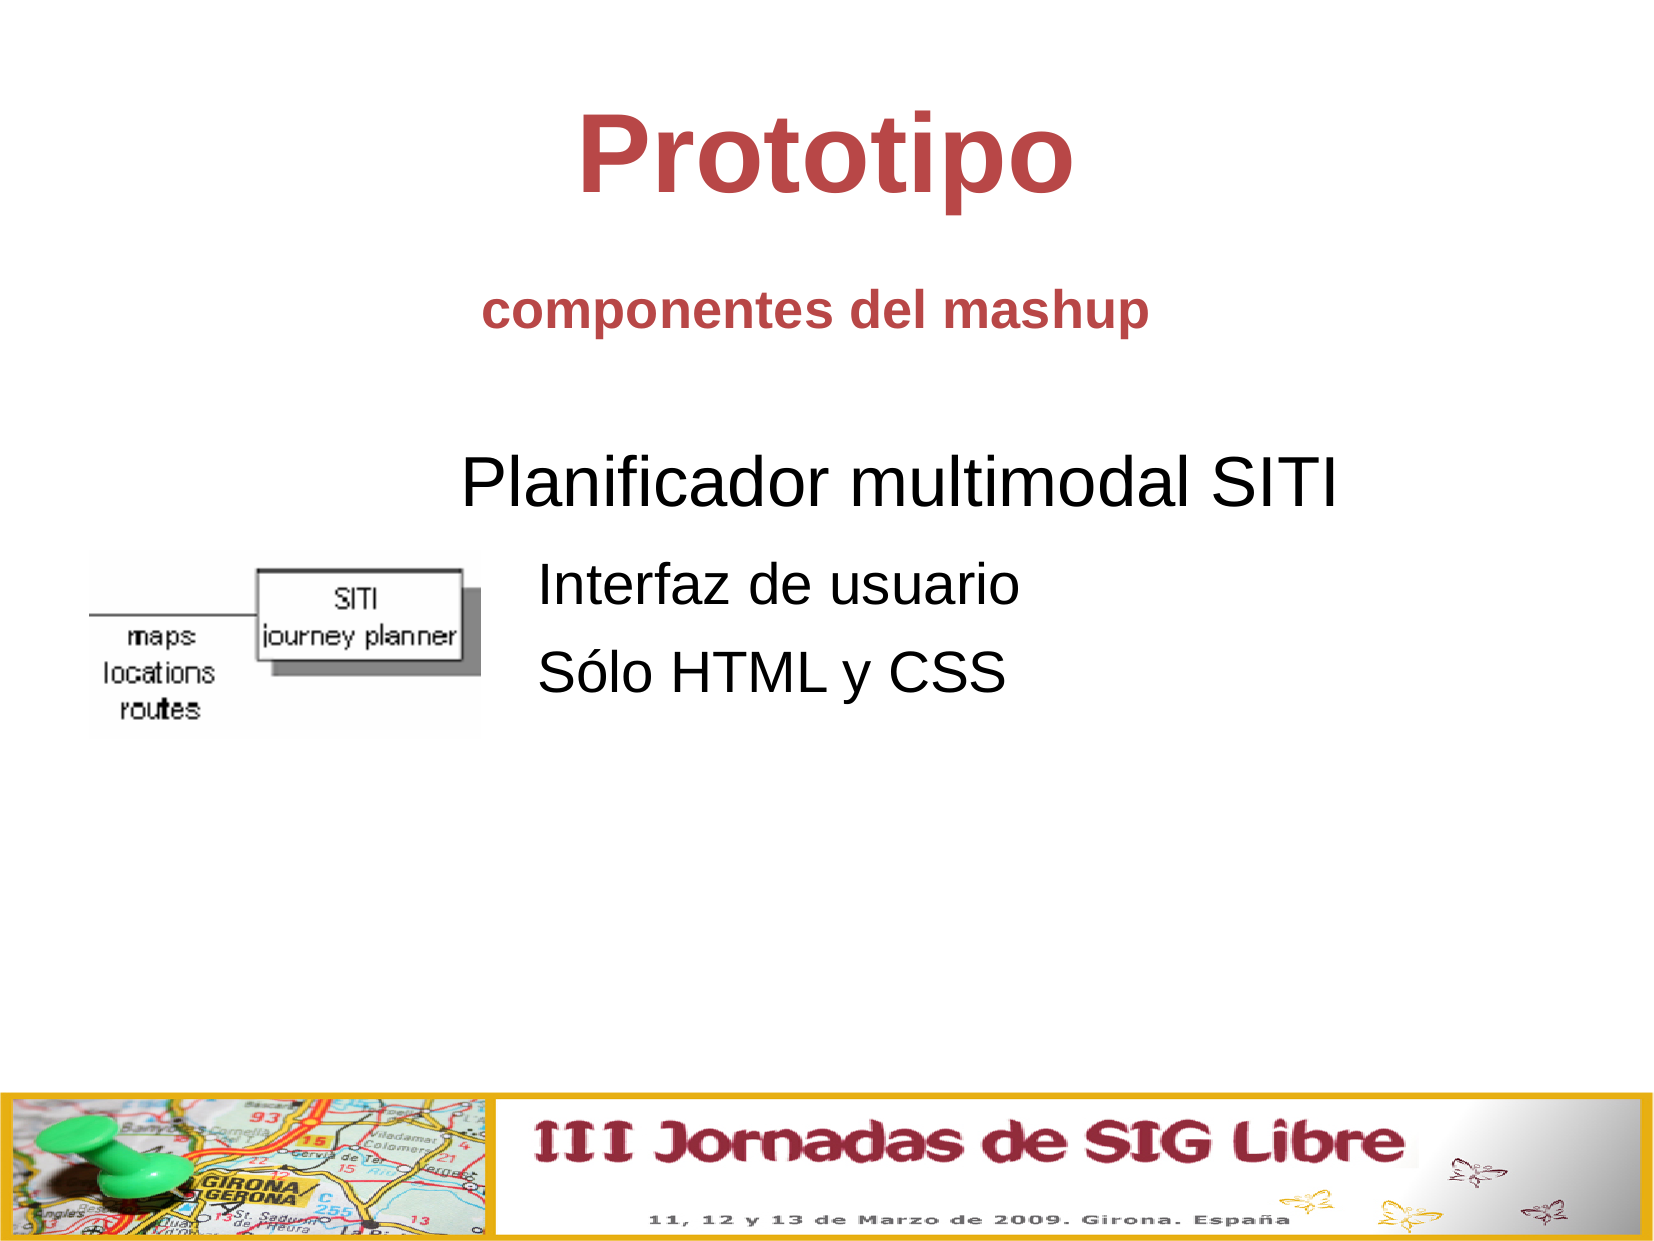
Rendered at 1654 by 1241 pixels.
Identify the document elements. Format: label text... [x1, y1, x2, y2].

list Planificador multimodal SITI Interfaz de usuario Sólo HTML y CSS [442, 442, 1571, 1047]
text_box componentes del mashup [466, 271, 1167, 369]
picture [0, 1092, 1654, 1241]
picture [89, 550, 481, 739]
title Prototipo [82, 49, 1571, 257]
